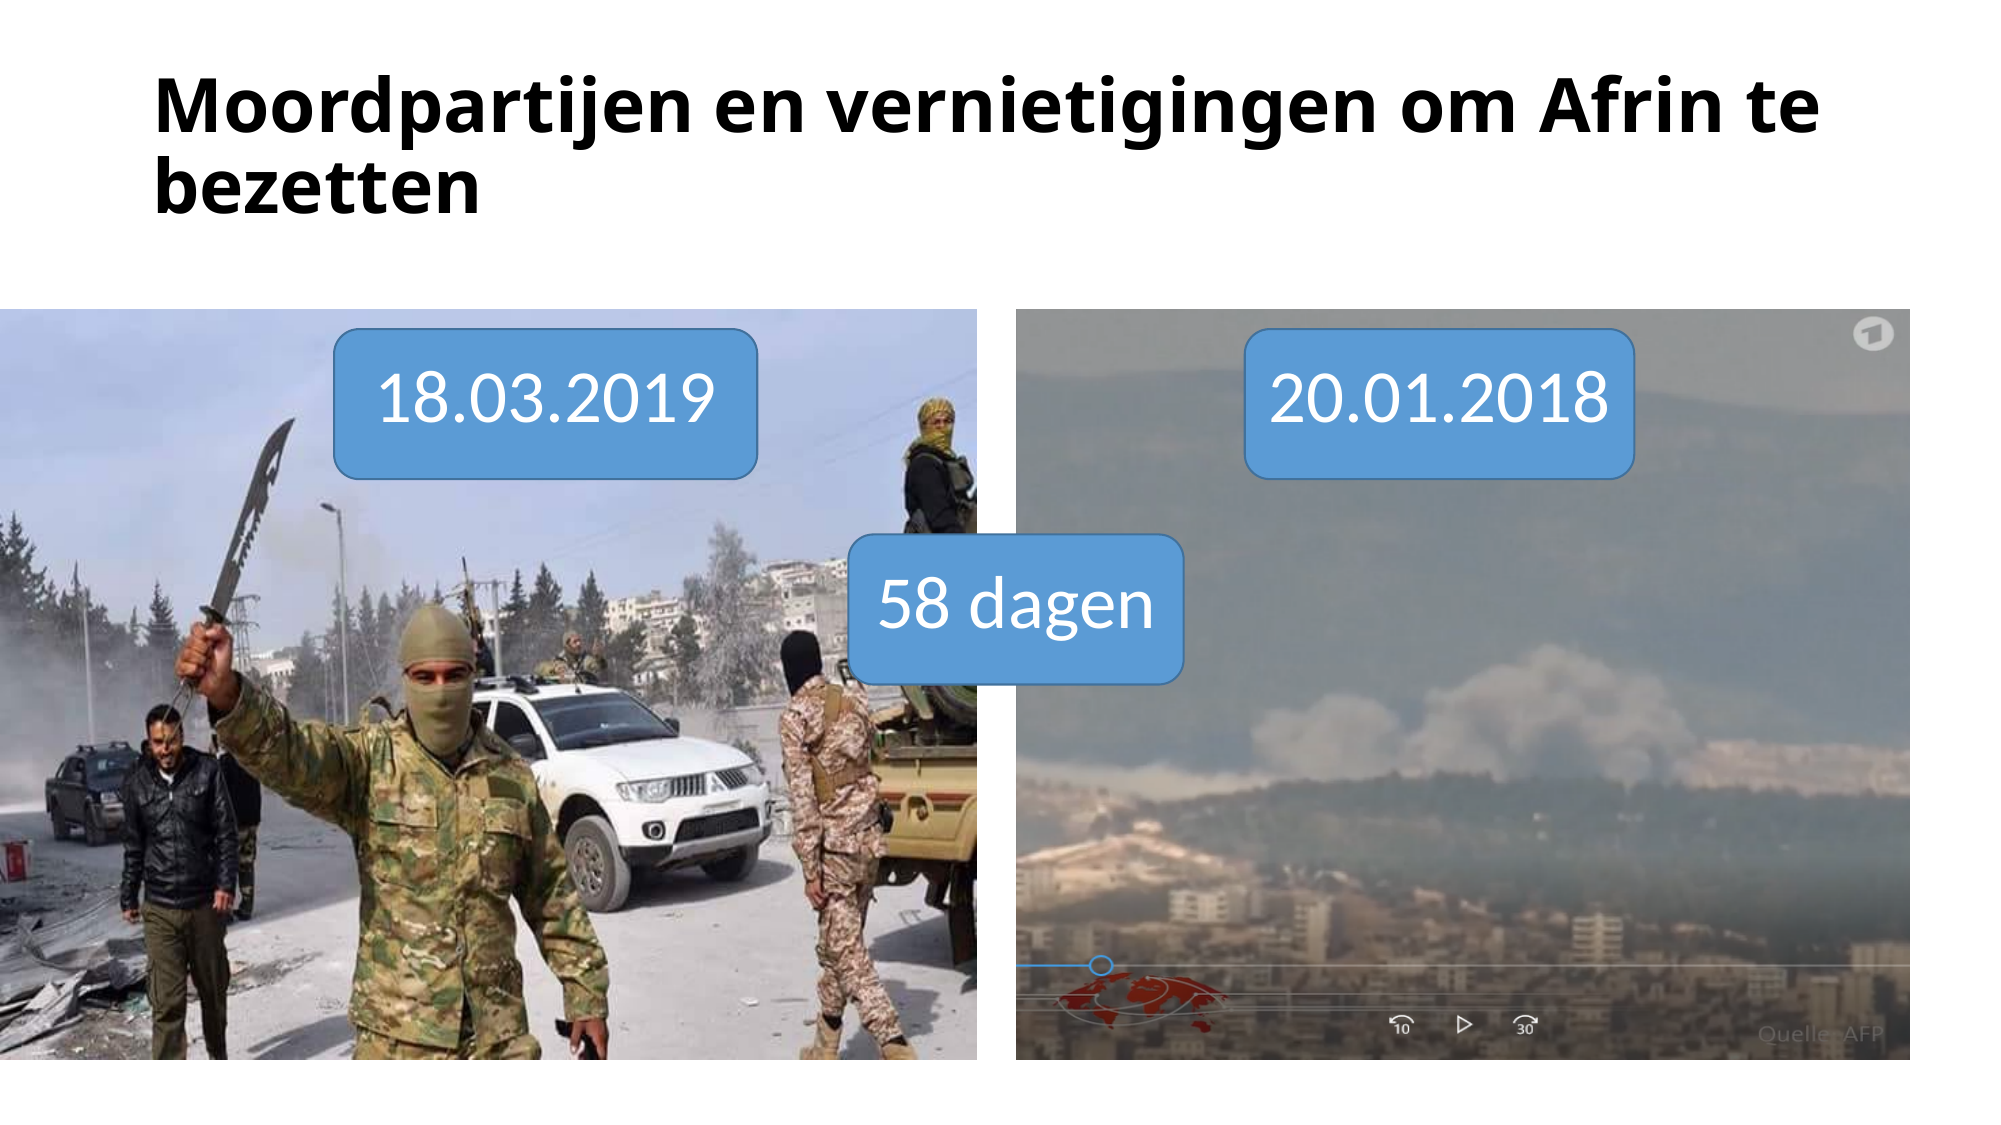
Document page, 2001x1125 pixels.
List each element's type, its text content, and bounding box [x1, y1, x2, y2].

picture [0, 309, 977, 1060]
picture [1016, 309, 1910, 1060]
text_box 18.03.2019 [334, 329, 758, 480]
text_box 20.01.2018 [1244, 329, 1635, 480]
text_box 58 dagen [848, 534, 1184, 685]
title Moordpartijen en vernietigingen om Afrin te bezetten [137, 59, 1863, 278]
